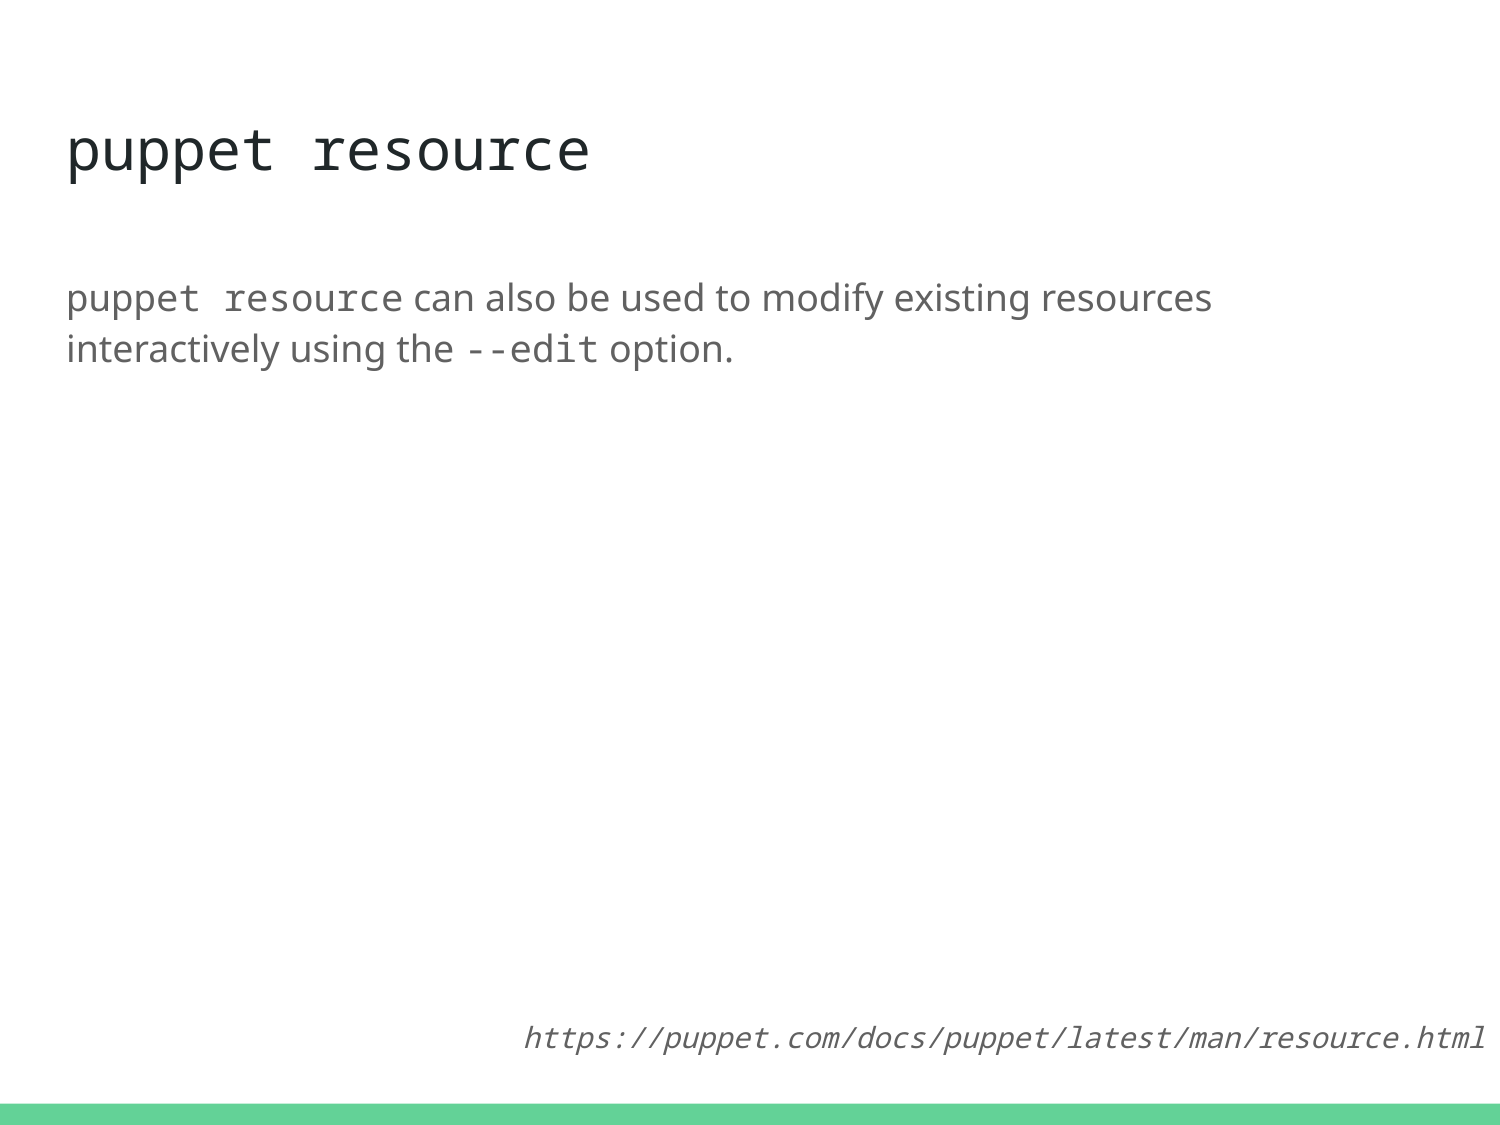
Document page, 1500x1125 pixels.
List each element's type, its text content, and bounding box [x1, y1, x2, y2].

list puppet resource can also be used to modify existing resources interactively using the --edit option. [51, 252, 1449, 1000]
title puppet resource [51, 97, 1449, 223]
text_box https://puppet.com/docs/puppet/latest/man/resource.html [409, 999, 1500, 1107]
